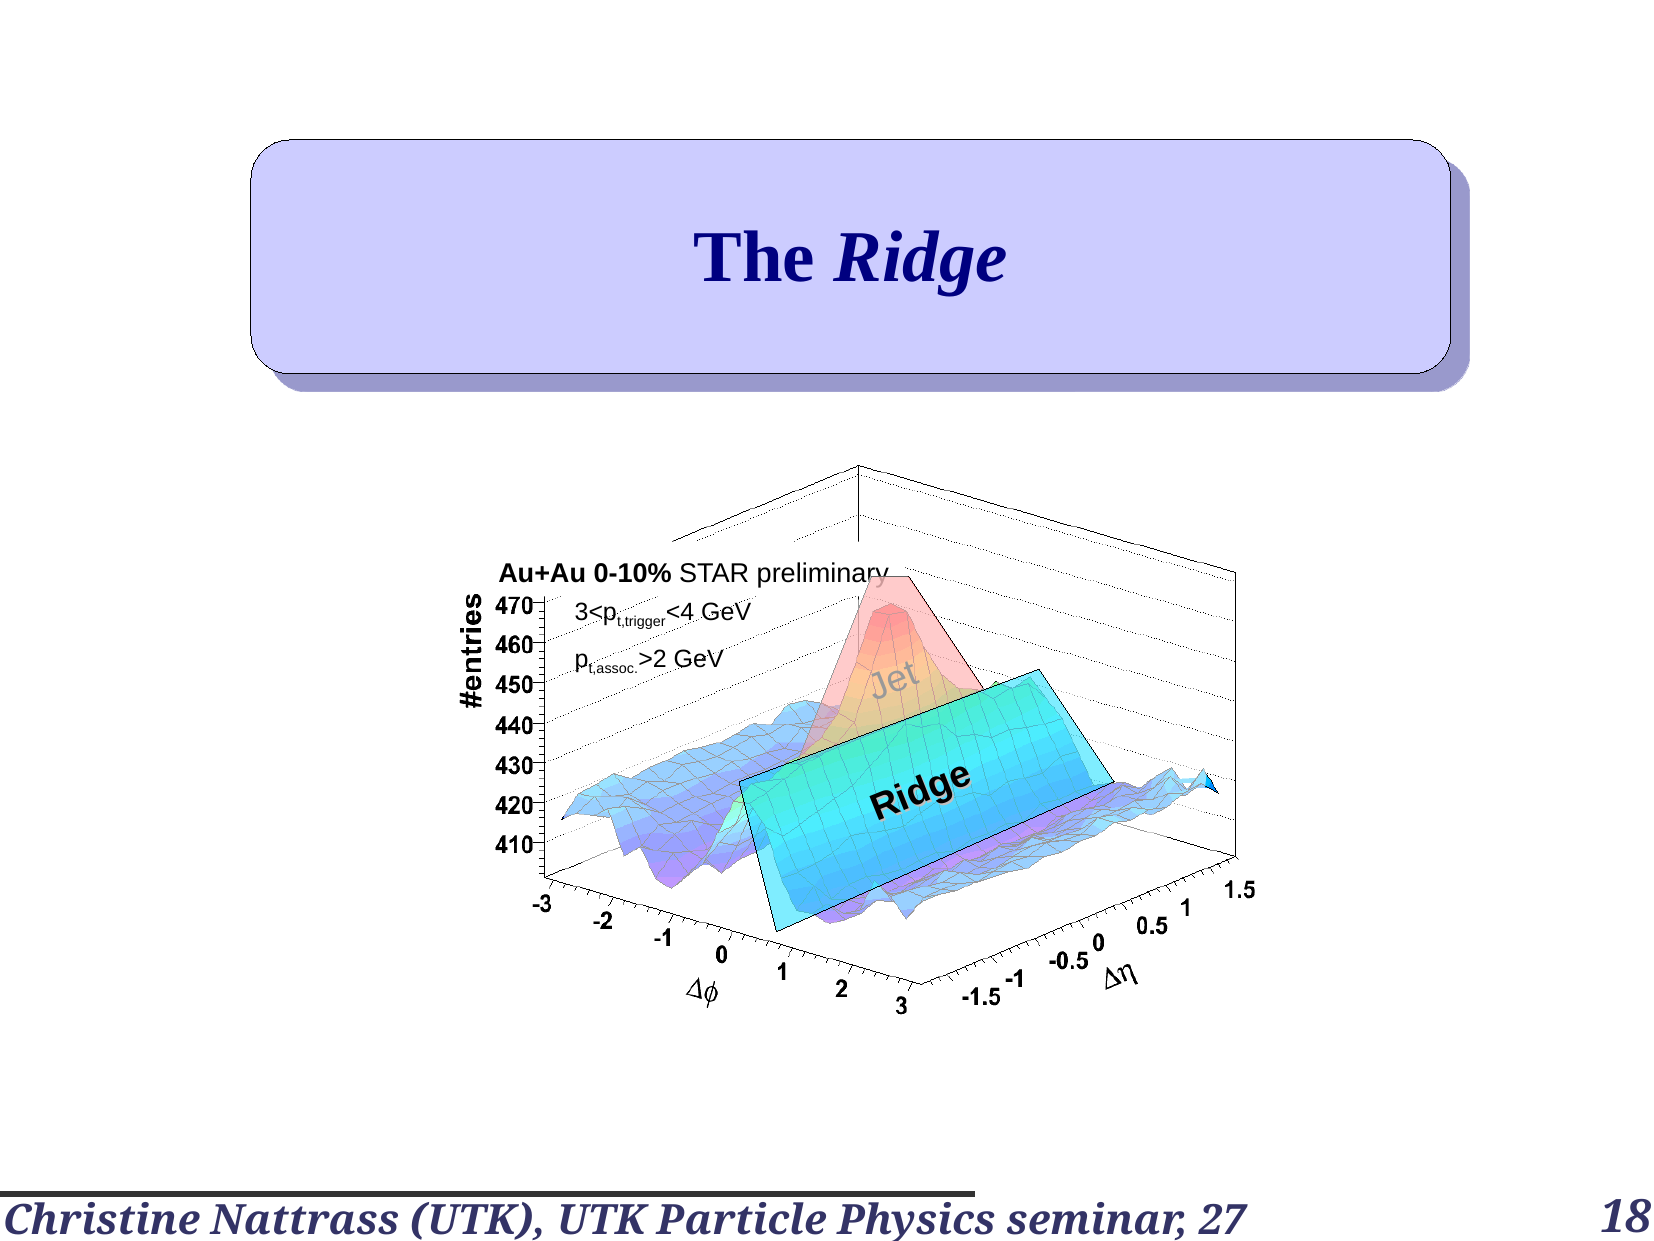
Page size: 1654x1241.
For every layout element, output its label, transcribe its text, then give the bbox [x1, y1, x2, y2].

text_box Ridge [847, 718, 1043, 842]
picture [458, 400, 1321, 1049]
text_box 3<pt,trigger<4 GeV pt,assoc.>2 GeV [559, 597, 767, 685]
text_box [564, 576, 1208, 970]
text_box Au+Au 0-10% STAR preliminary [483, 541, 906, 597]
text_box The Ridge [250, 139, 1451, 374]
